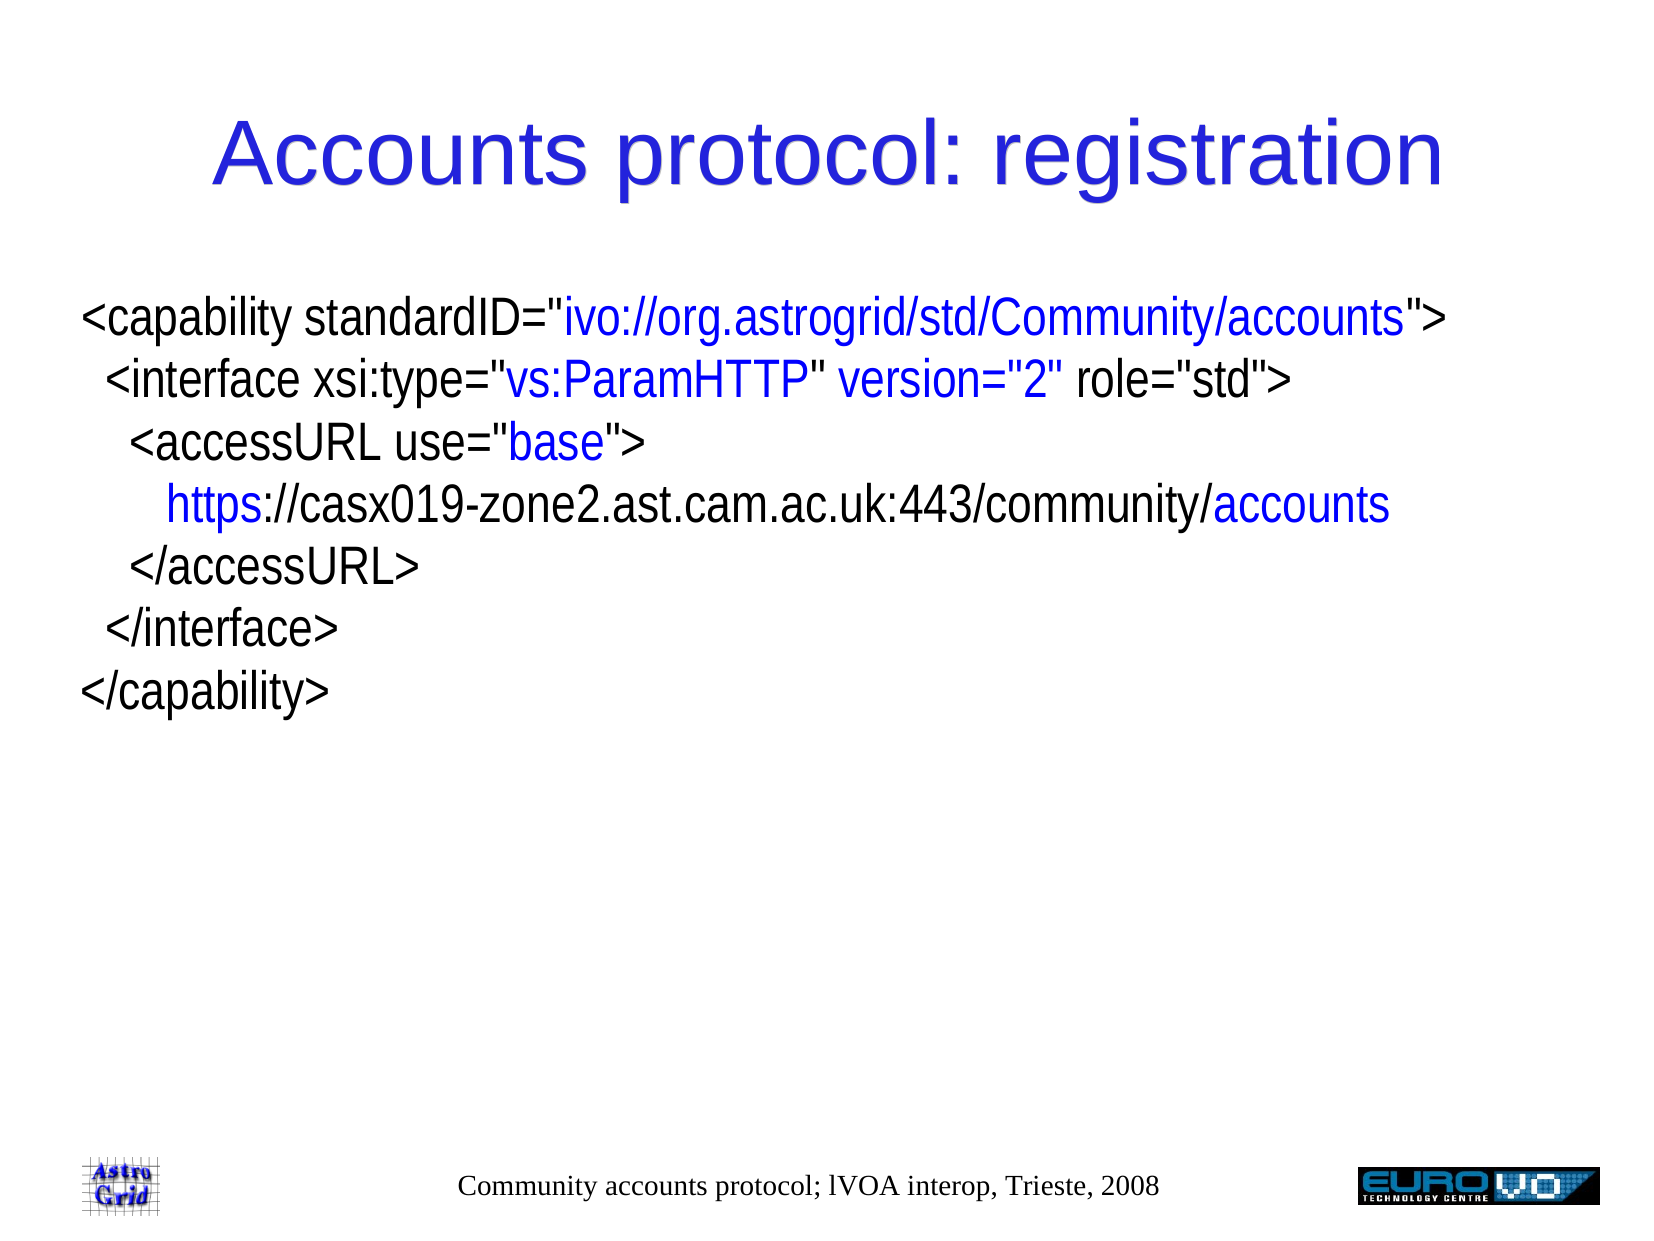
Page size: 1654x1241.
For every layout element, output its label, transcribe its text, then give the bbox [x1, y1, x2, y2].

text_box <capability standardID="ivo://org.astrogrid/std/Community/accounts"> <interface xsi:type="vs:ParamHTTP" version="2" role="std"> <accessURL use="base"> https://casx019-zone2.ast.cam.ac.uk:443/community/accounts </accessURL> </interface> </capability> [41, 277, 1477, 729]
picture [1358, 1167, 1600, 1205]
title Accounts protocol: registration [88, 56, 1571, 250]
picture [82, 1157, 160, 1216]
